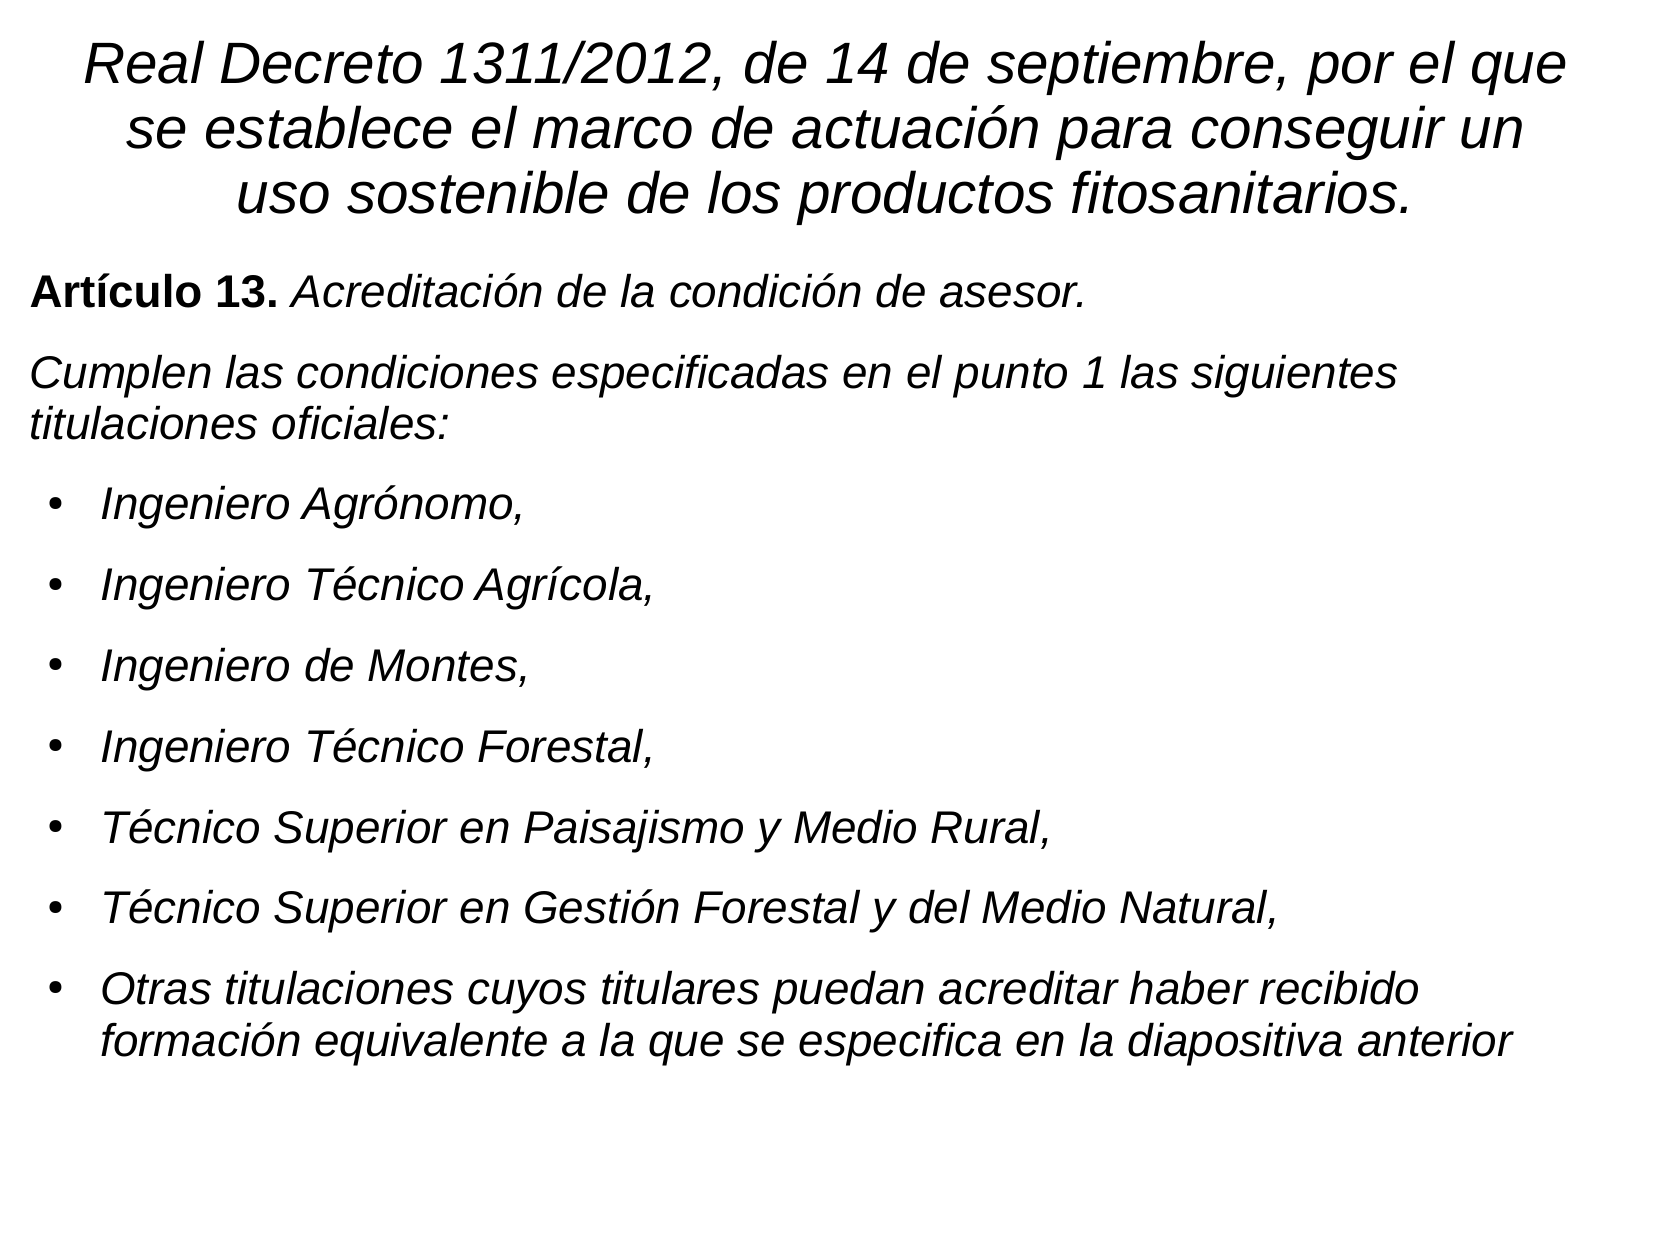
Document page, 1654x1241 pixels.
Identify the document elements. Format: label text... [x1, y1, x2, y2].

list Artículo 13. Acreditación de la condición de asesor. Cumplen las condiciones especificadas en el punto 1 las siguientes titulaciones oficiales: Ingeniero Agrónomo, Ingeniero Técnico Agrícola, Ingeniero de Montes, Ingeniero Técnico Forestal, Técnico Superior en Paisajismo y Medio Rural, Técnico Superior en Gestión Forestal y del Medio Natural, Otras titulaciones cuyos titulares puedan acreditar haber recibido formación equivalente a la que se especifica en la diapositiva anterior [29, 265, 1625, 1241]
title Real Decreto 1311/2012, de 14 de septiembre, por el que se establece el marco de actuación para conseguir un uso sostenible de los productos fitosanitarios. [82, 30, 1571, 226]
